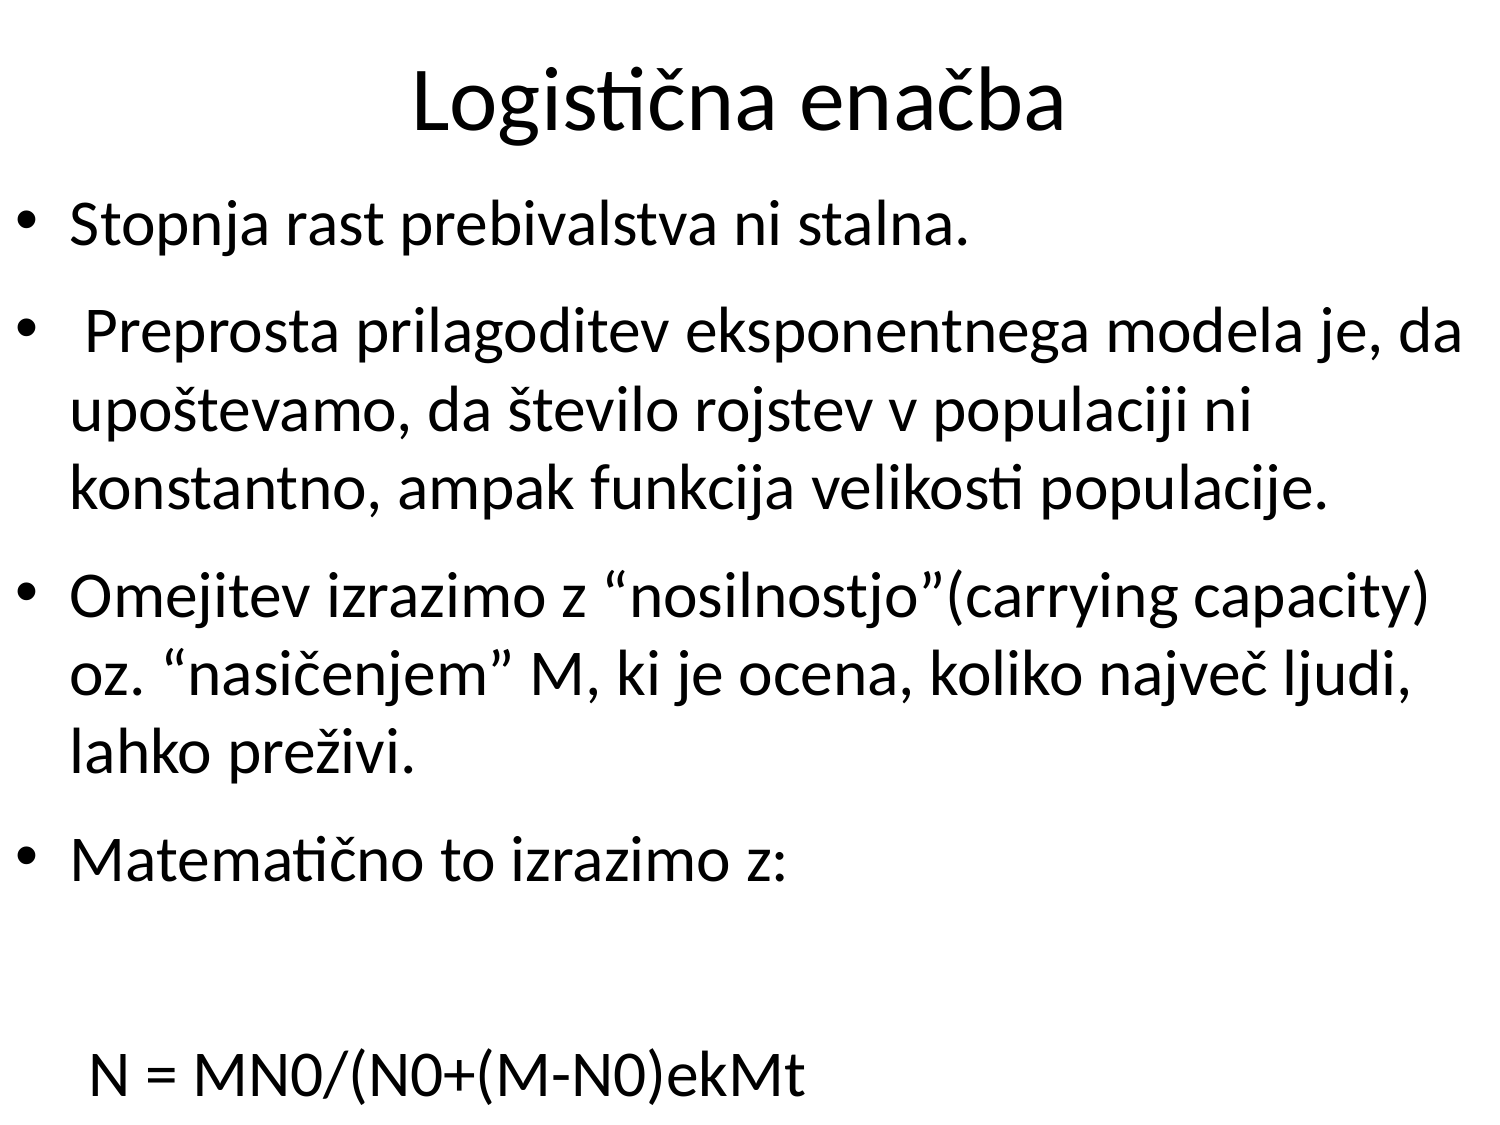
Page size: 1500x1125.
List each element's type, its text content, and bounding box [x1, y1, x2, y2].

title Logistična enačba [64, 0, 1415, 172]
list Stopnja rast prebivalstva ni stalna. Preprosta prilagoditev eksponentnega modela je, da upoštevamo, da število rojstev v populaciji ni konstantno, ampak funkcija velikosti populacije. Omejitev izrazimo z “nosilnostjo”(carrying capacity) oz. “nasičenjem” M, ki je ocena, koliko največ ljudi, lahko preživi. Matematično to izrazimo z: N = MN0/(N0+(M-N0)ekMt [0, 172, 1500, 1125]
